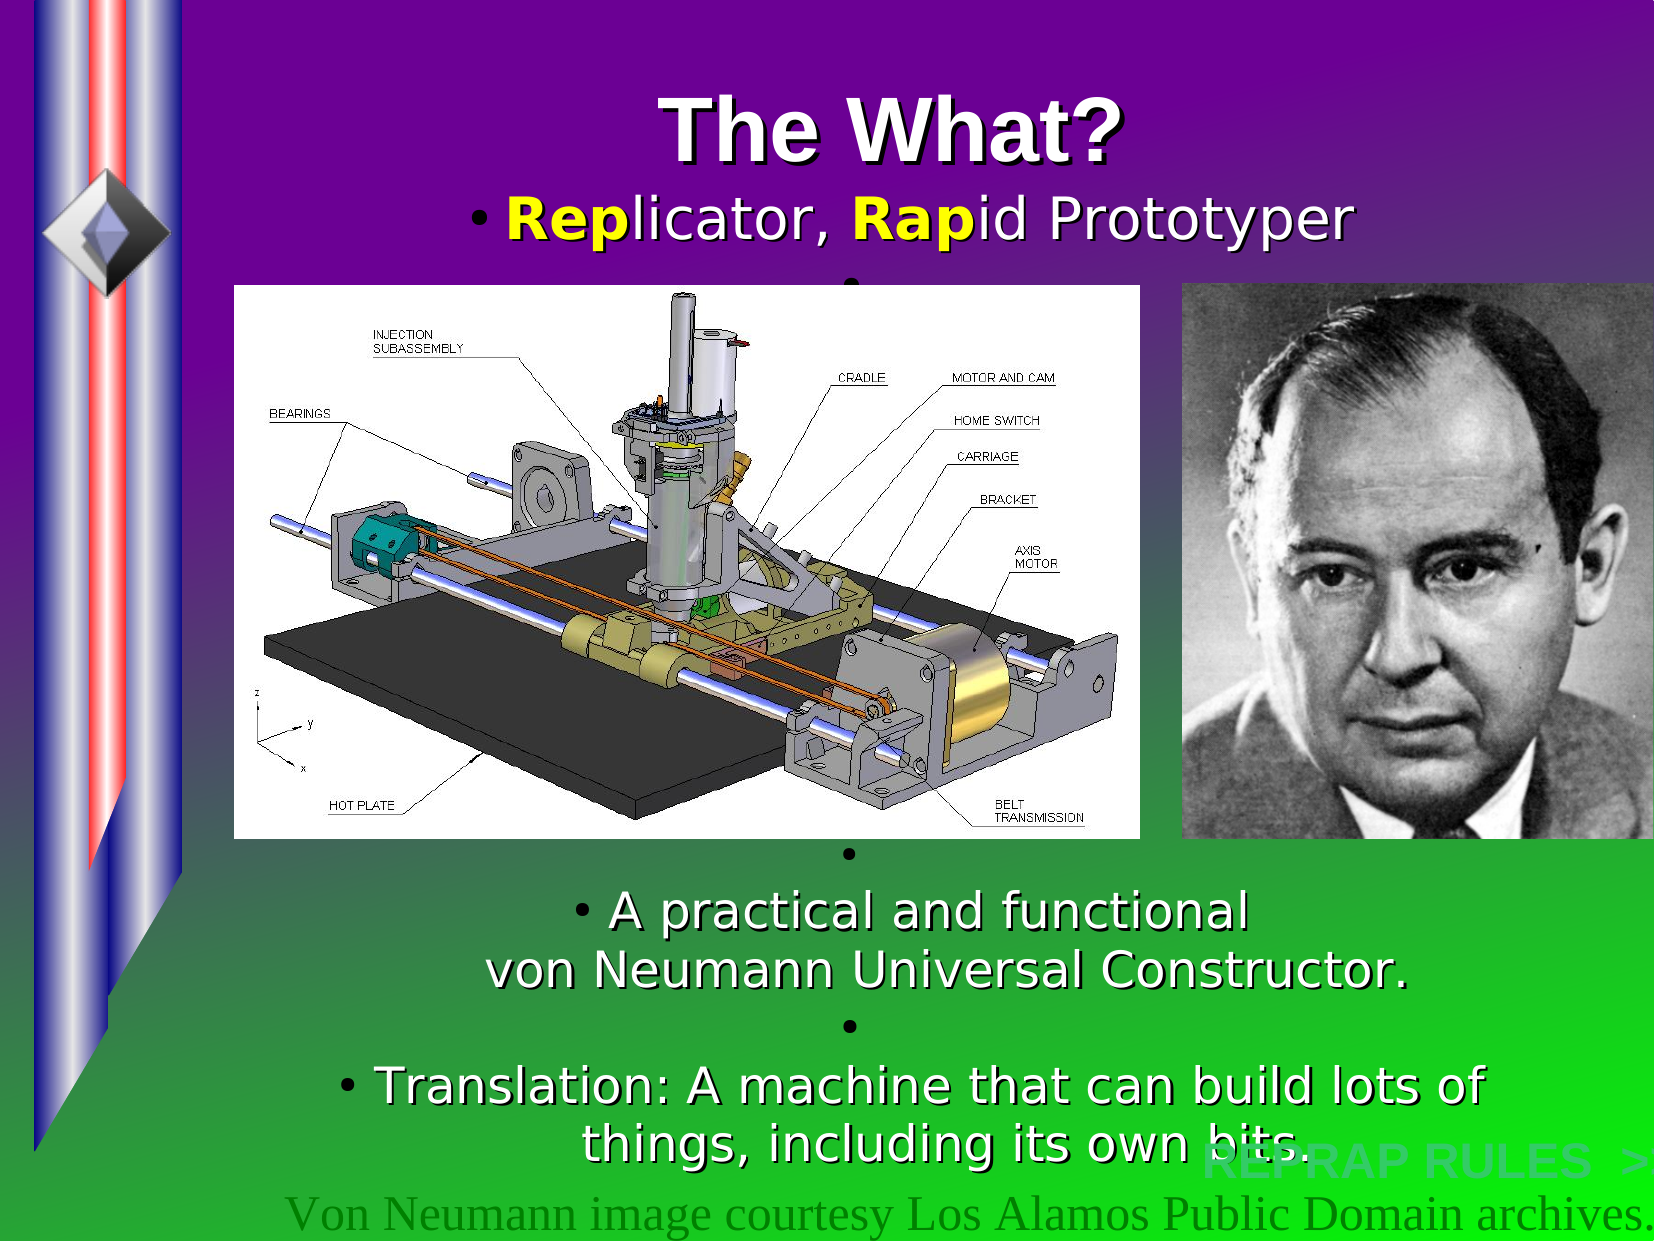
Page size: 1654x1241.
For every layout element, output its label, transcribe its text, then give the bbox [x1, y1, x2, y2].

picture [234, 285, 1140, 839]
picture [1182, 283, 1654, 839]
title The What? [194, 26, 1536, 234]
text_box REPRAP RULES >> [659, 1125, 1654, 1196]
picture [40, 165, 174, 299]
subtitle Replicator, Rapid Prototyper A practical and functional von Neumann Universal Constructor. Translation: A machine that can build lots of things, including its own bits. [235, 185, 1519, 1174]
text_box Von Neumann image courtesy Los Alamos Public Domain archives. [285, 1187, 1654, 1241]
